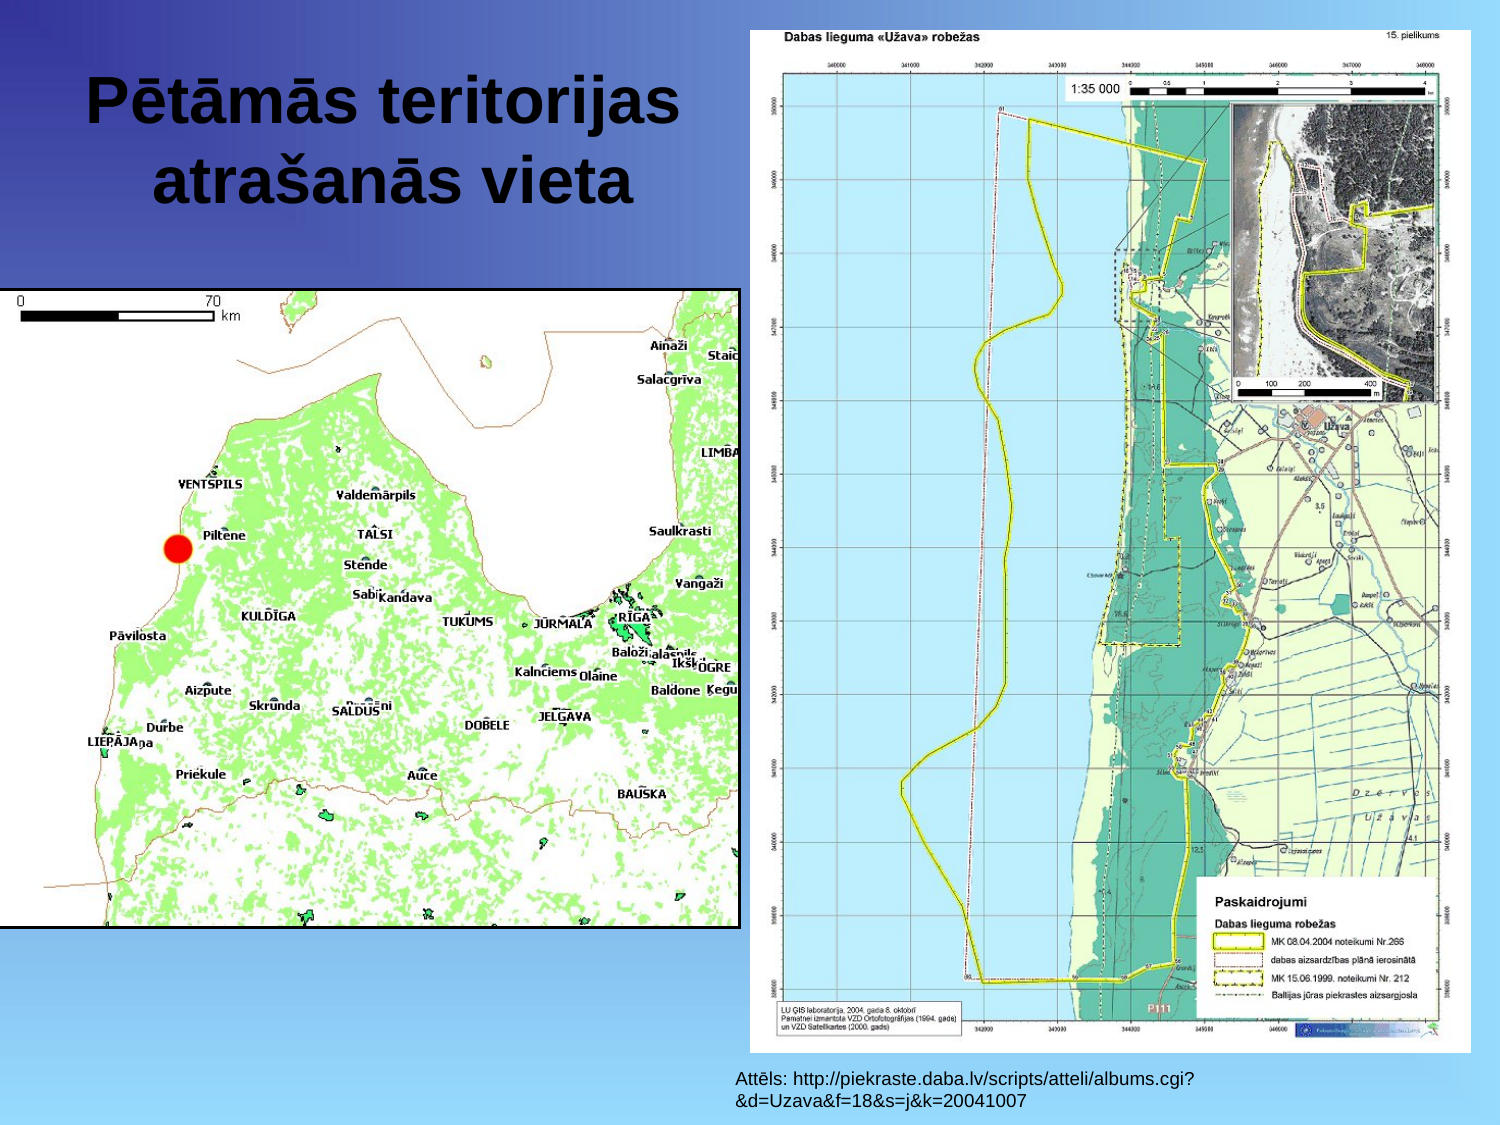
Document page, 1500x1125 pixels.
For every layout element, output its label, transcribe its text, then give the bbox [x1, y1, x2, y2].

title Pētāmās teritorijas atrašanās vieta [53, 42, 715, 231]
text_box Attēls: http://piekraste.daba.lv/scripts/atteli/albums.cgi?&d=Uzava&f=18&s=j&k=20041007 [720, 1058, 1500, 1119]
picture [0, 0, 1500, 1125]
picture [0, 290, 738, 927]
